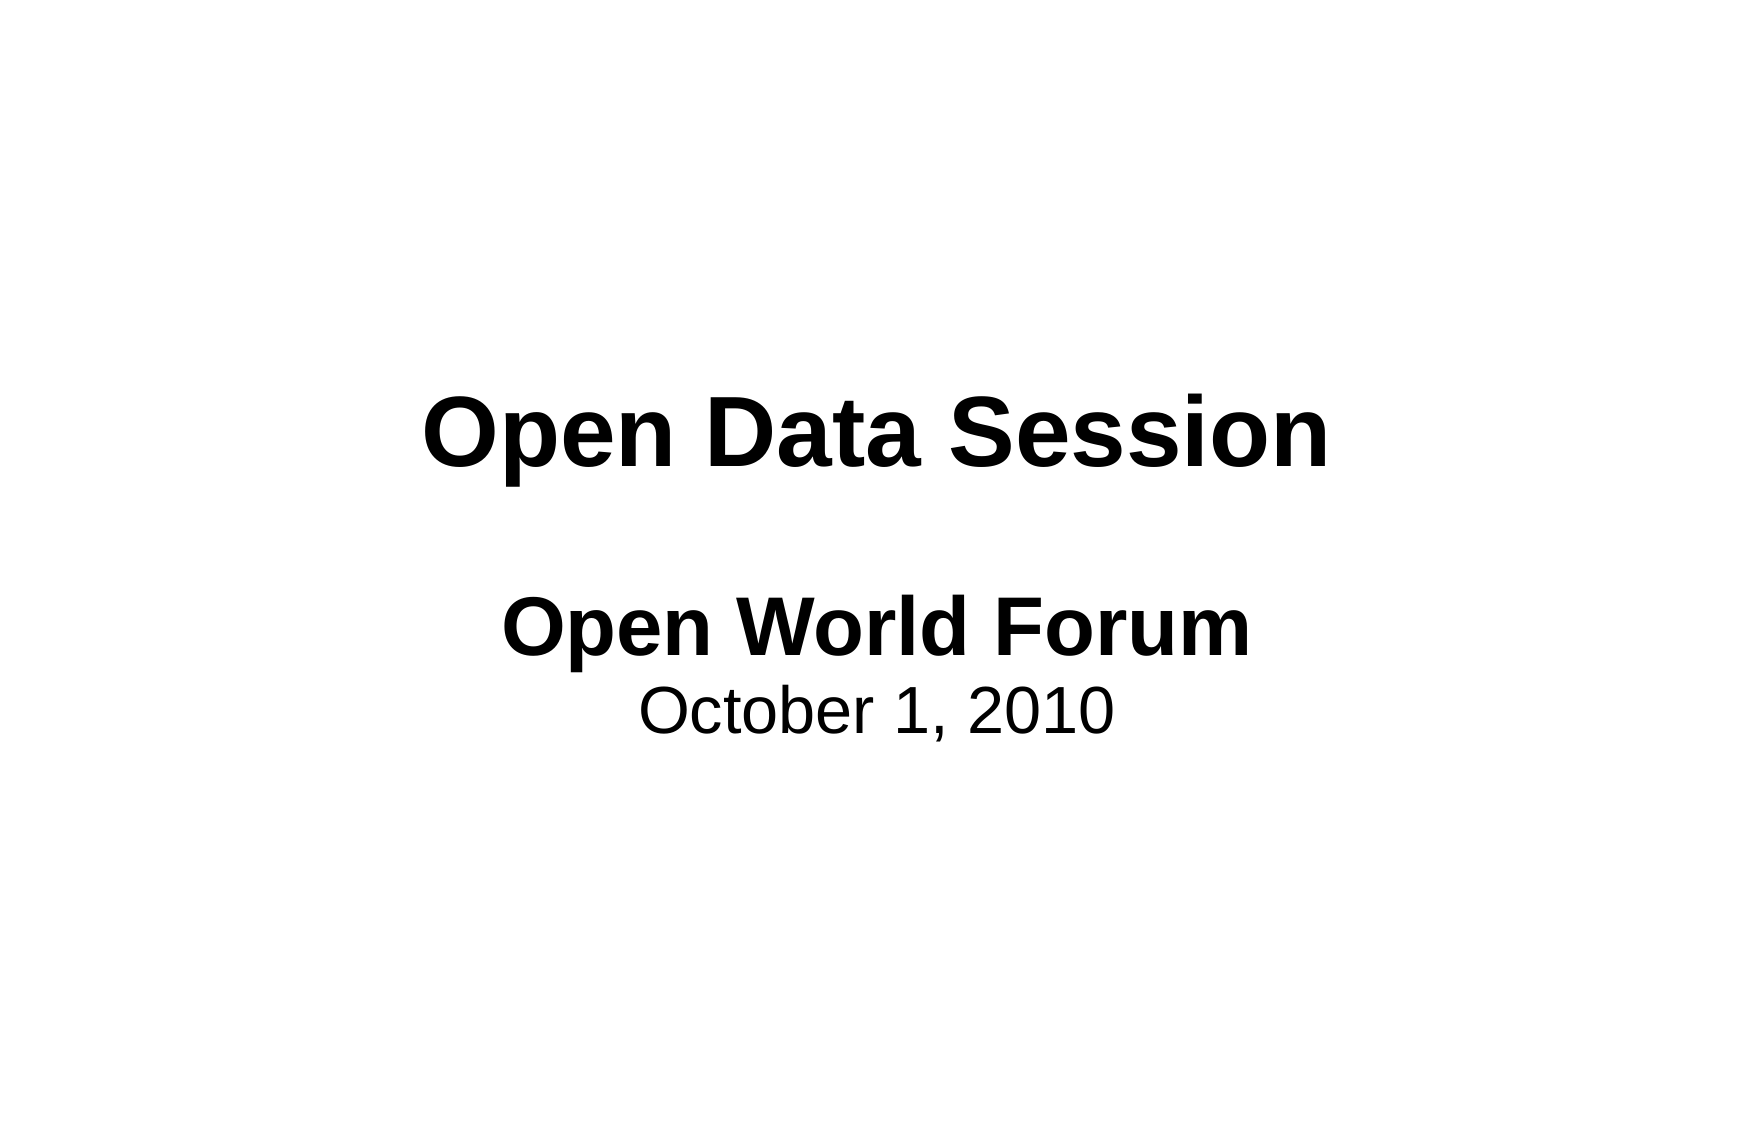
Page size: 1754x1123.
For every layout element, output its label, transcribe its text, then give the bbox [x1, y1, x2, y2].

title Open Data Session Open World Forum October 1, 2010 [140, 375, 1614, 749]
